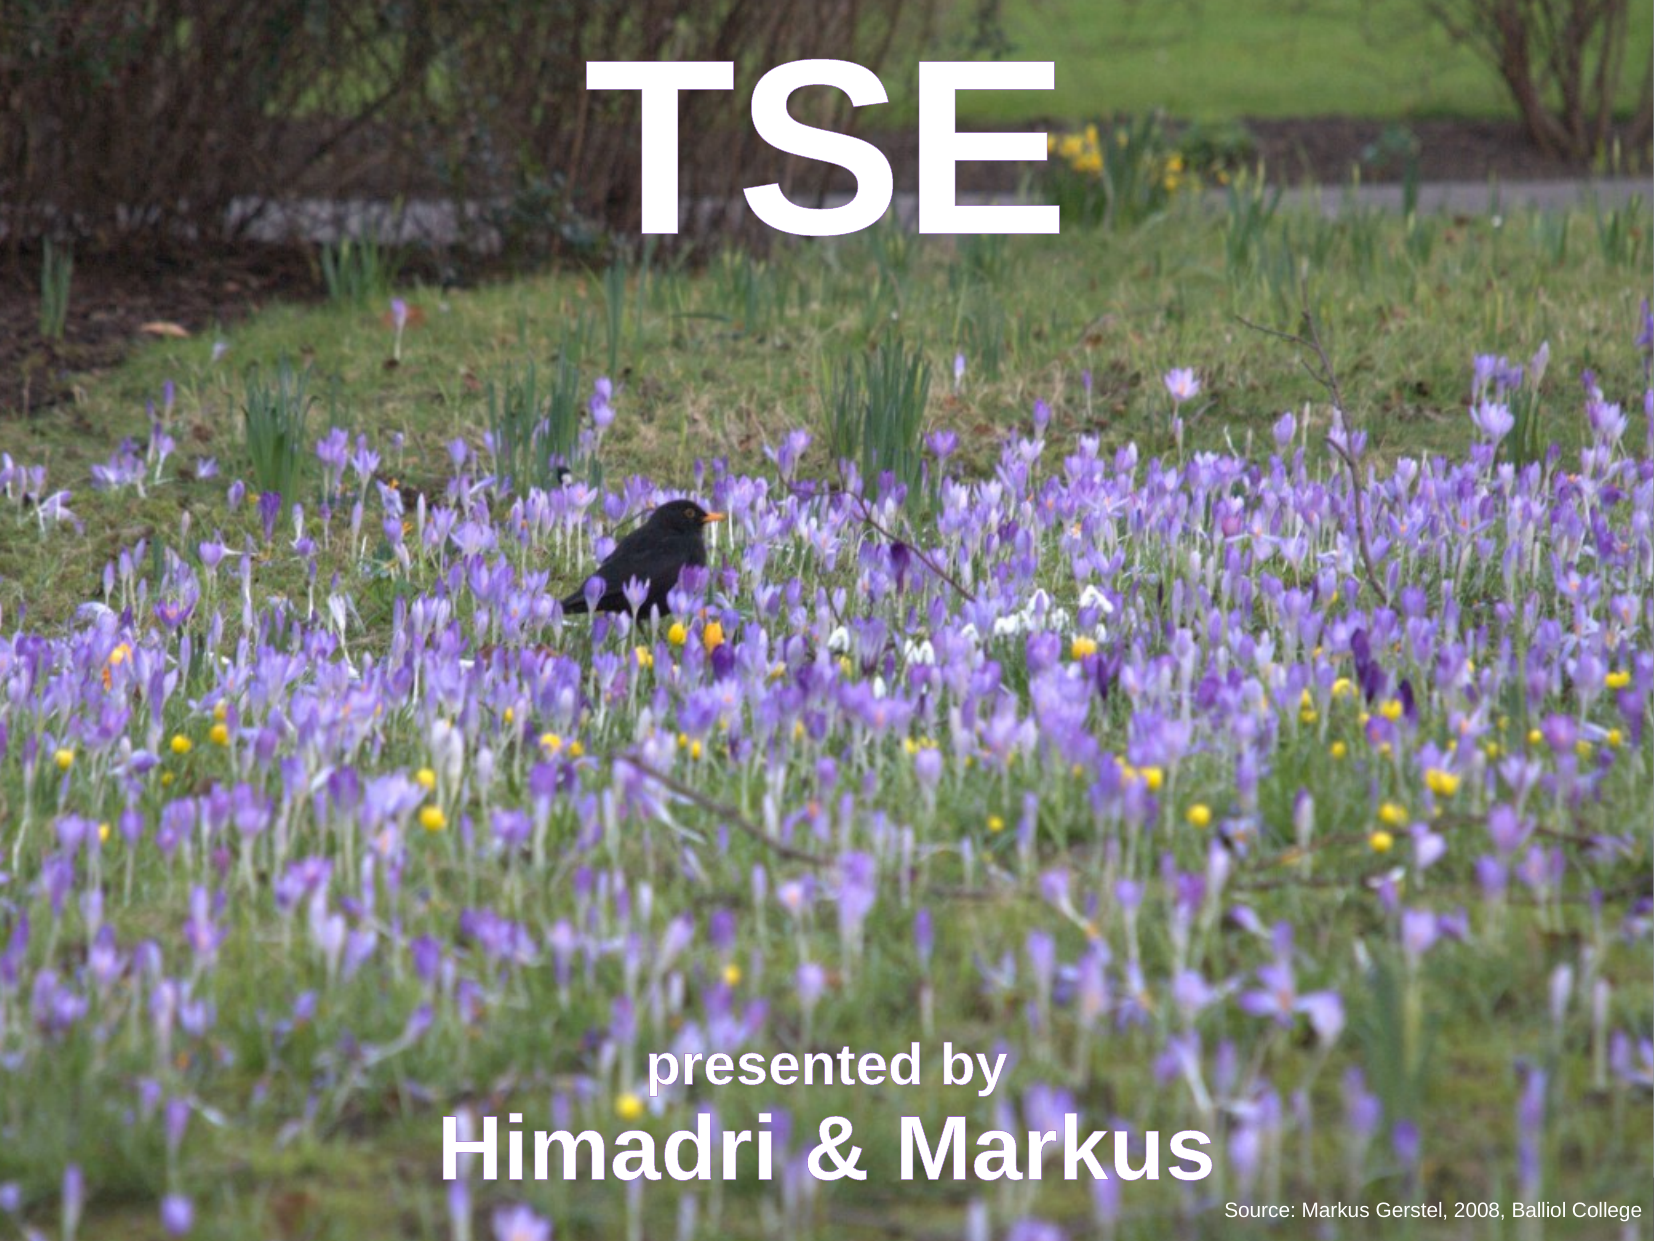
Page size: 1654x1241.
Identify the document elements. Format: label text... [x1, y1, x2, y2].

text_box Source: Markus Gerstel, 2008, Balliol College [23, 1191, 1654, 1230]
text_box TSE presented by Himadri & Markus [0, 0, 1654, 1241]
